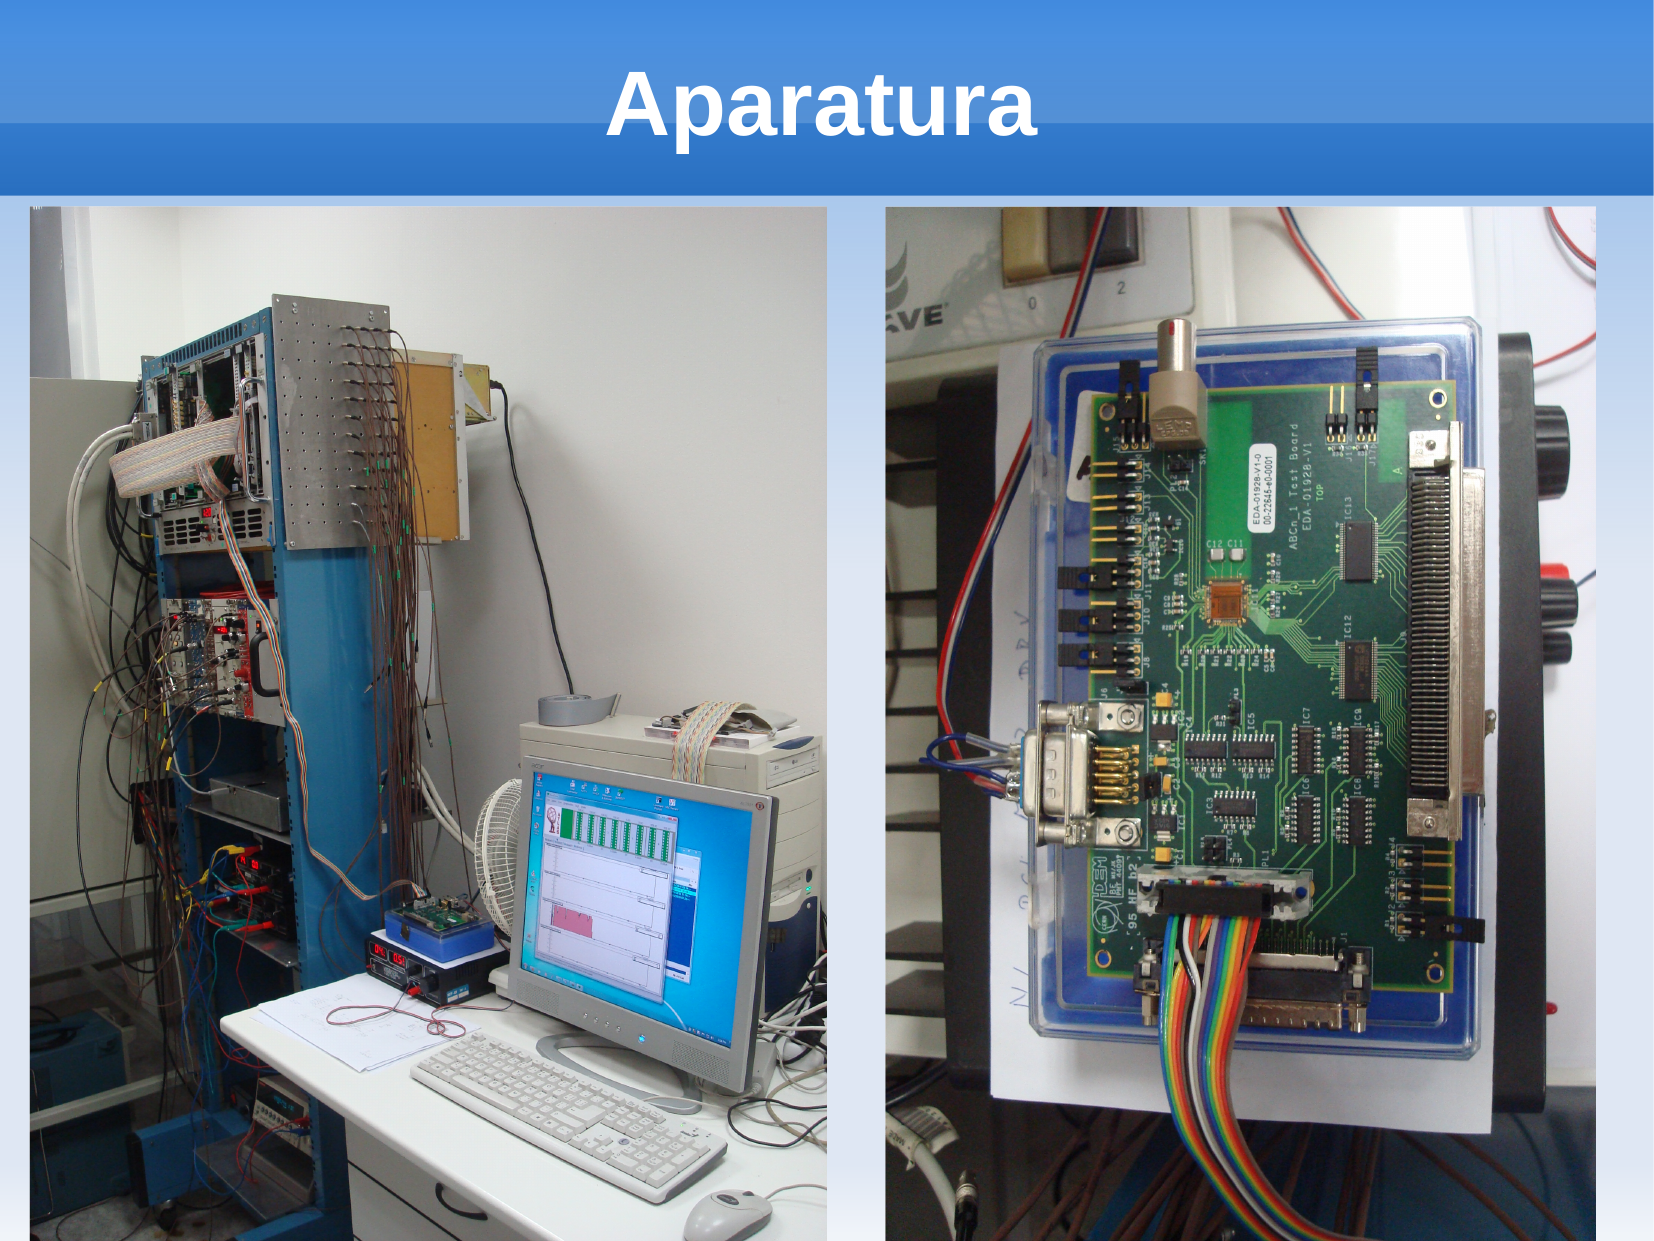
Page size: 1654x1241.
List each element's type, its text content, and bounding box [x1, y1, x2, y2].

picture [0, 0, 1654, 1241]
title Aparatura [76, 0, 1565, 208]
